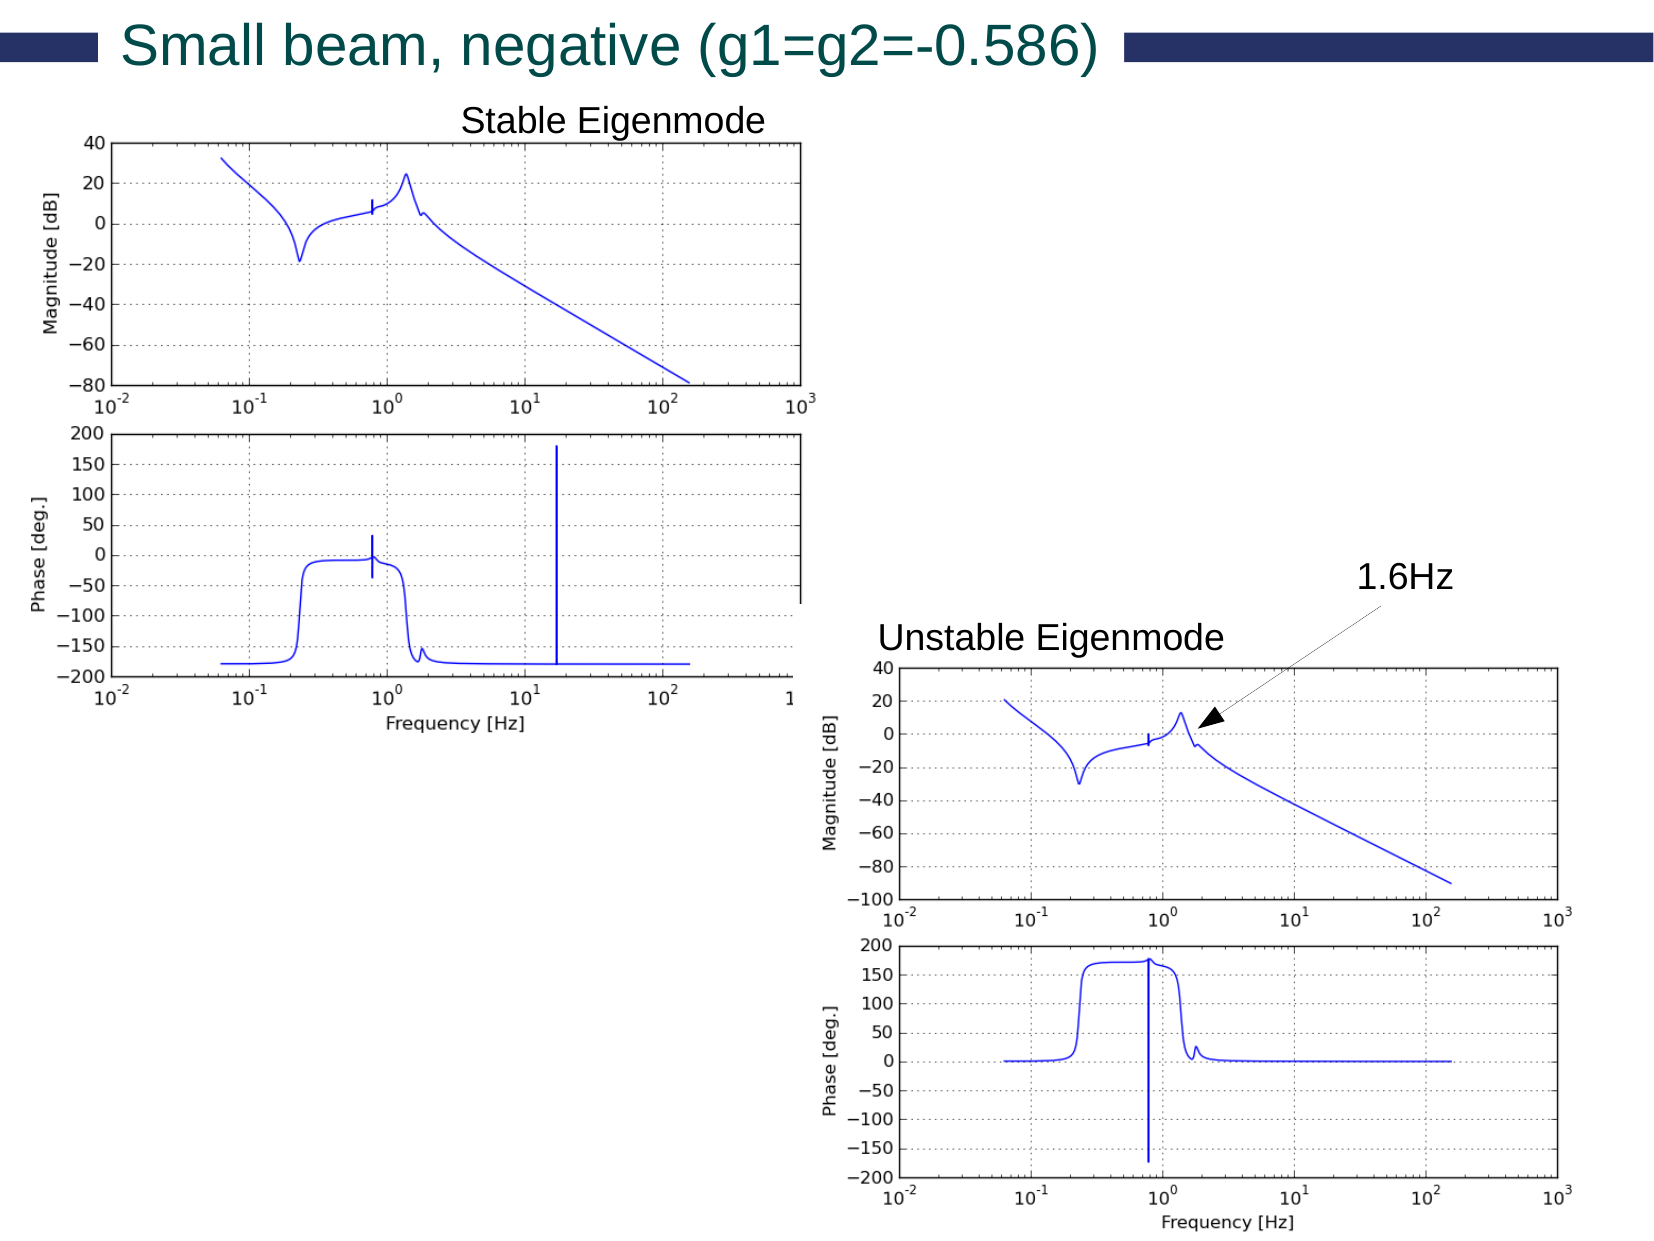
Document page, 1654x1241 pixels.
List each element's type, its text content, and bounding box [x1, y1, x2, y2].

text_box Unstable Eigenmode [863, 608, 1240, 666]
title Small beam, negative (g1=g2=-0.586) [98, 12, 1125, 78]
text_box Stable Eigenmode [445, 92, 782, 150]
text_box 1.6Hz [1341, 548, 1470, 606]
picture [0, 76, 1642, 1241]
